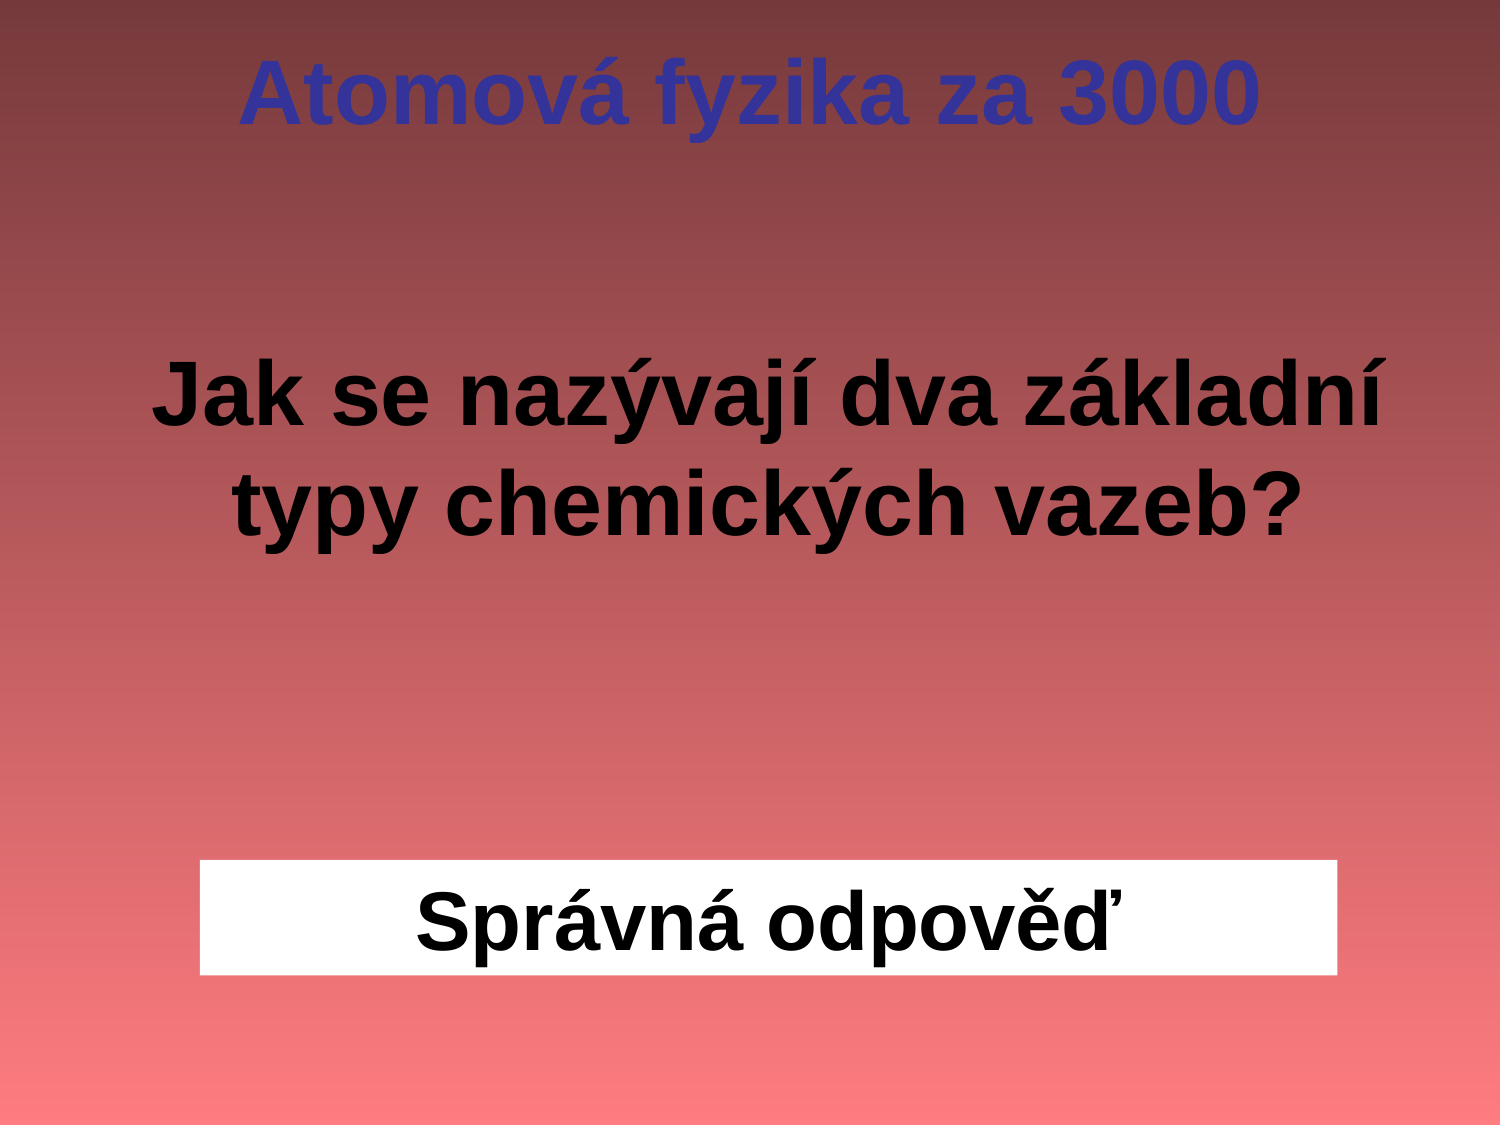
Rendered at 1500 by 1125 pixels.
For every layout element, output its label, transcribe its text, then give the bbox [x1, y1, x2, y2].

text_box Správná odpověď [199, 859, 1338, 976]
text_box Atomová fyzika za 3000 [0, 24, 1500, 151]
text_box Jak se nazývají dva základní typy chemických vazeb? [112, 326, 1426, 562]
